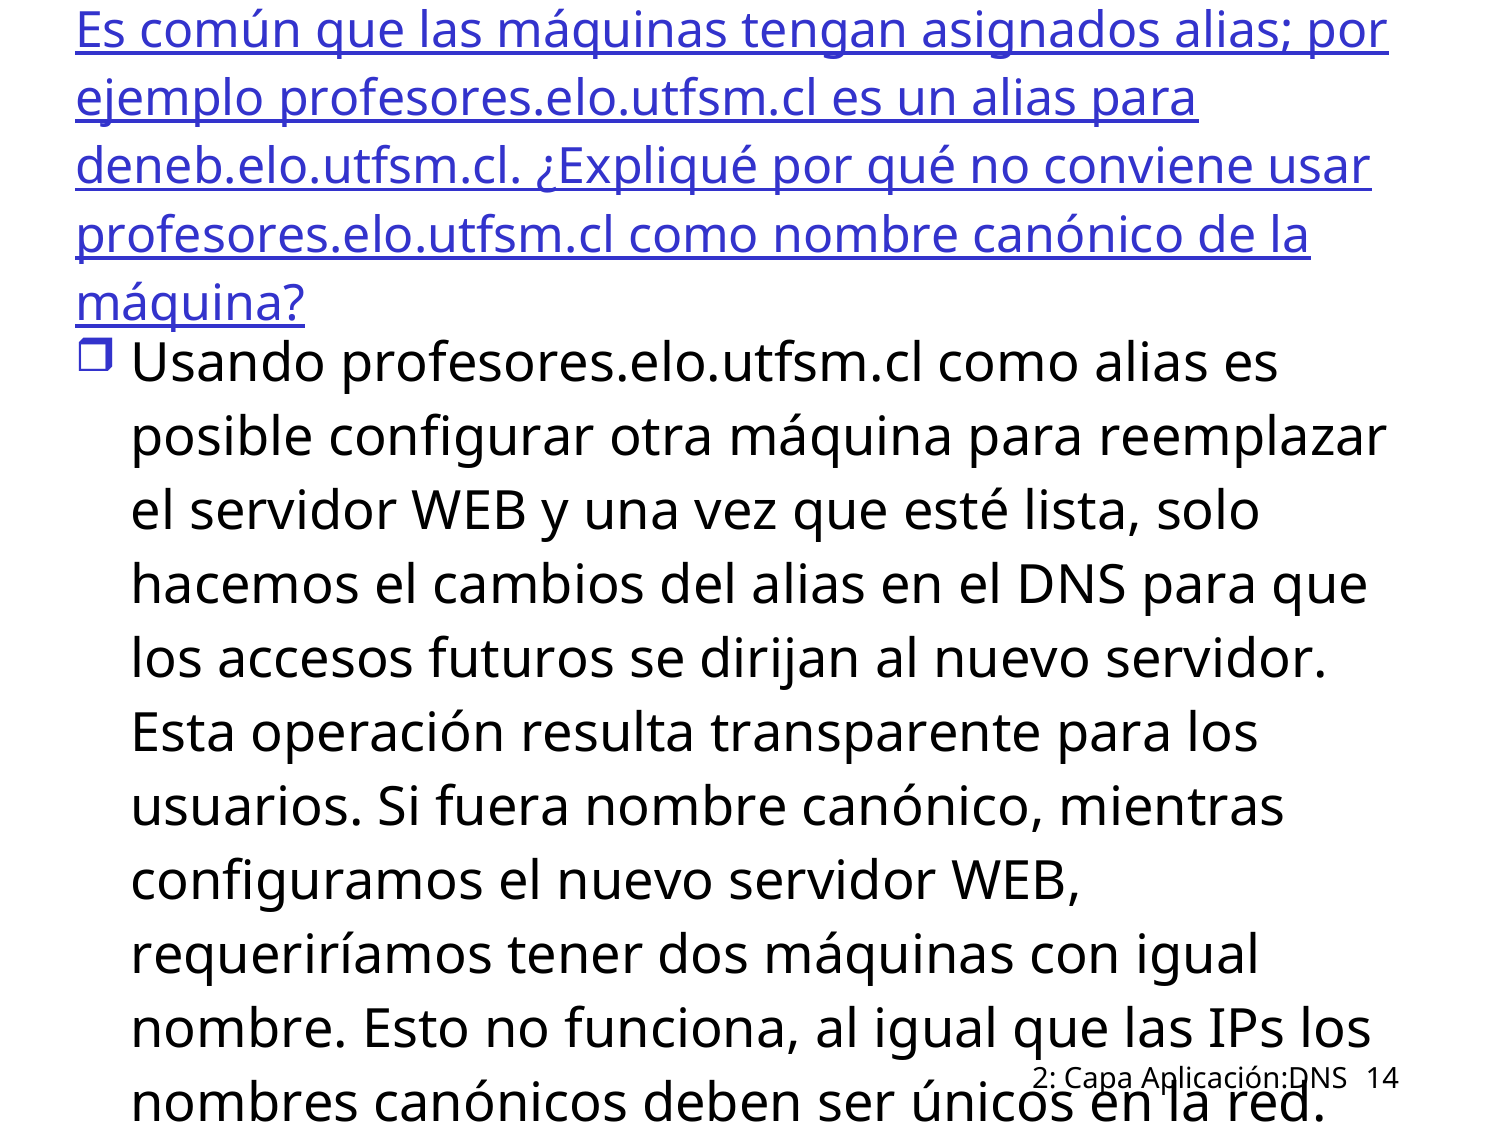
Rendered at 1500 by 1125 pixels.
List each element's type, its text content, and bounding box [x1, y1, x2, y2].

title Es común que las máquinas tengan asignados alias; por ejemplo profesores.elo.utfsm.cl es un alias para deneb.elo.utfsm.cl. ¿Expliqué por qué no conviene usar profesores.elo.utfsm.cl como nombre canónico de la máquina? [75, 27, 1426, 303]
list Usando profesores.elo.utfsm.cl como alias es posible configurar otra máquina para reemplazar el servidor WEB y una vez que esté lista, solo hacemos el cambios del alias en el DNS para que los accesos futuros se dirijan al nuevo servidor. Esta operación resulta transparente para los usuarios. Si fuera nombre canónico, mientras configuramos el nuevo servidor WEB, requeriríamos tener dos máquinas con igual nombre. Esto no funciona, al igual que las IPs los nombres canónicos deben ser únicos en la red. [75, 323, 1426, 1016]
